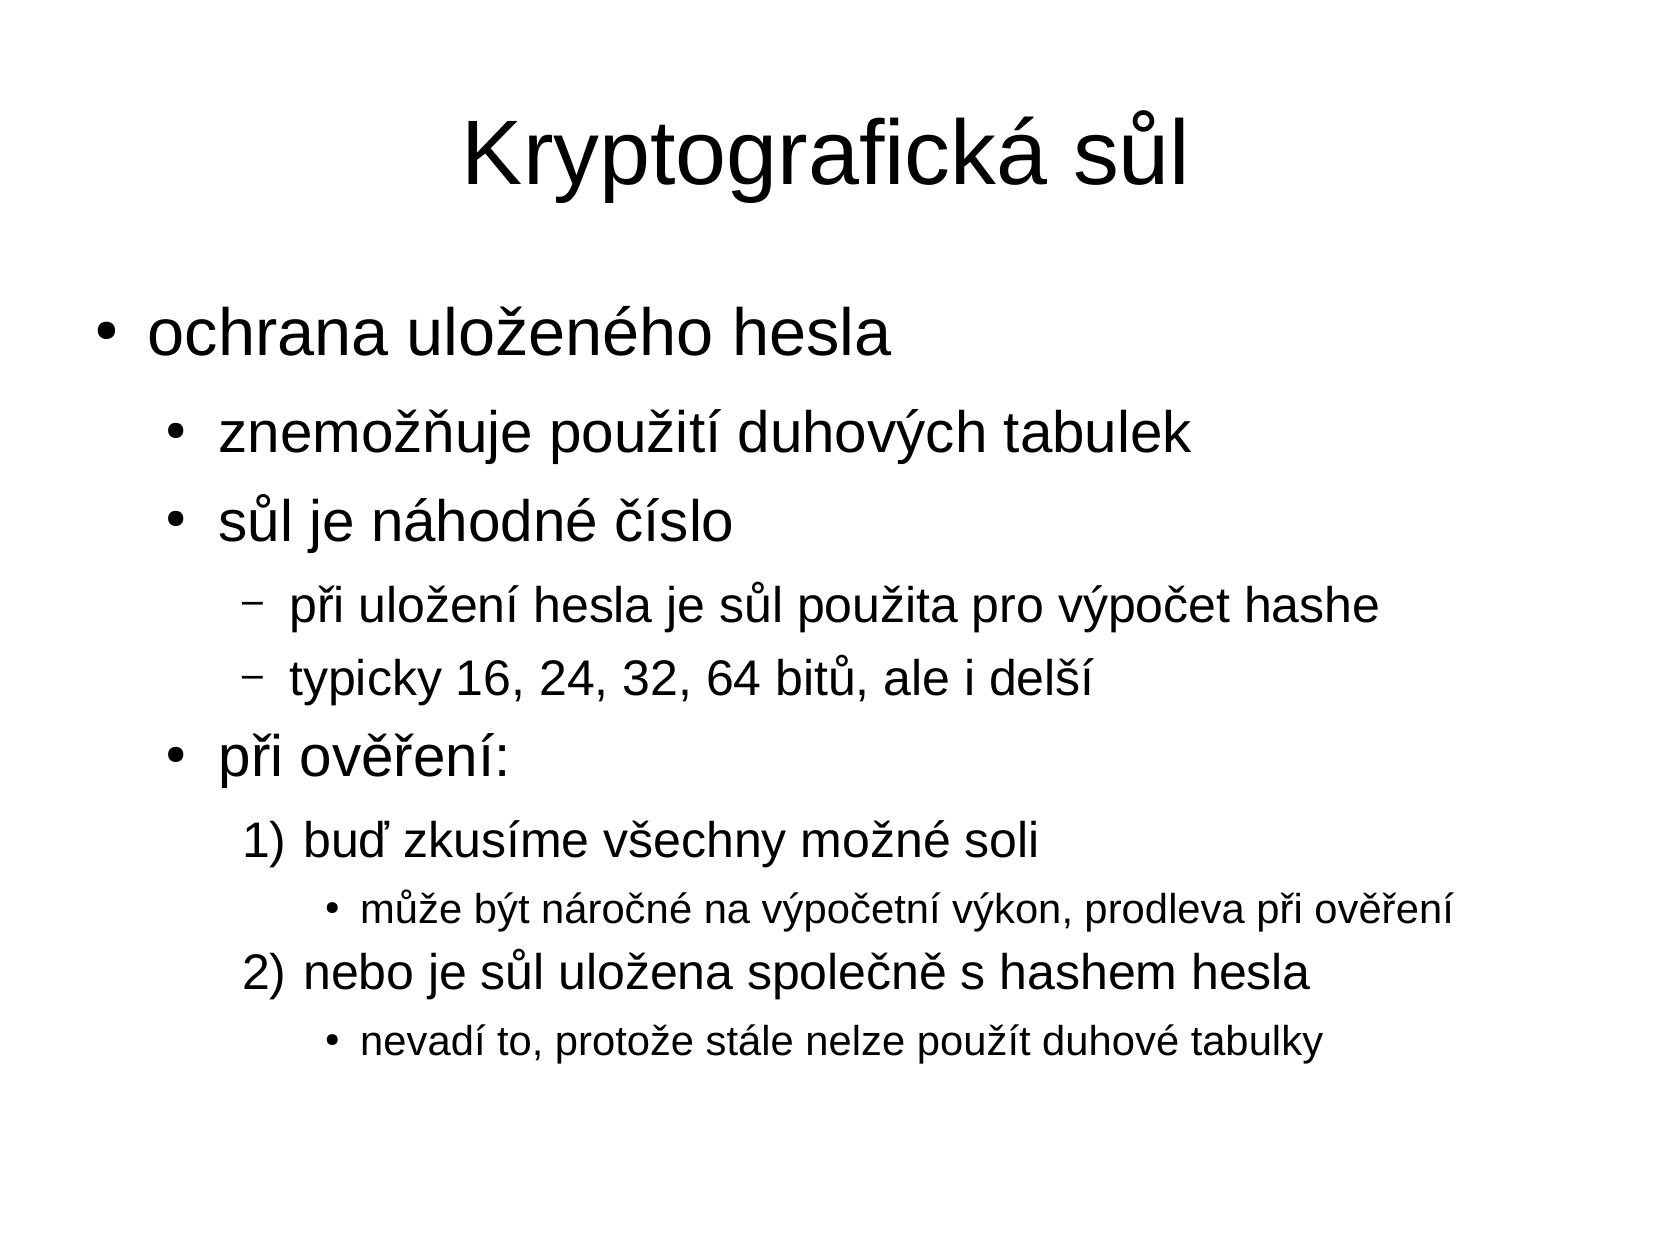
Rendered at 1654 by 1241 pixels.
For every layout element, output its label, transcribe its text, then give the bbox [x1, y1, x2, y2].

list ochrana uloženého hesla znemožňuje použití duhových tabulek sůl je náhodné číslo při uložení hesla je sůl použita pro výpočet hashe typicky 16, 24, 32, 64 bitů, ale i delší při ověření: buď zkusíme všechny možné soli může být náročné na výpočetní výkon, prodleva při ověření nebo je sůl uložena společně s hashem hesla nevadí to, protože stále nelze použít duhové tabulky [76, 295, 1565, 1100]
title Kryptografická sůl [82, 49, 1571, 257]
